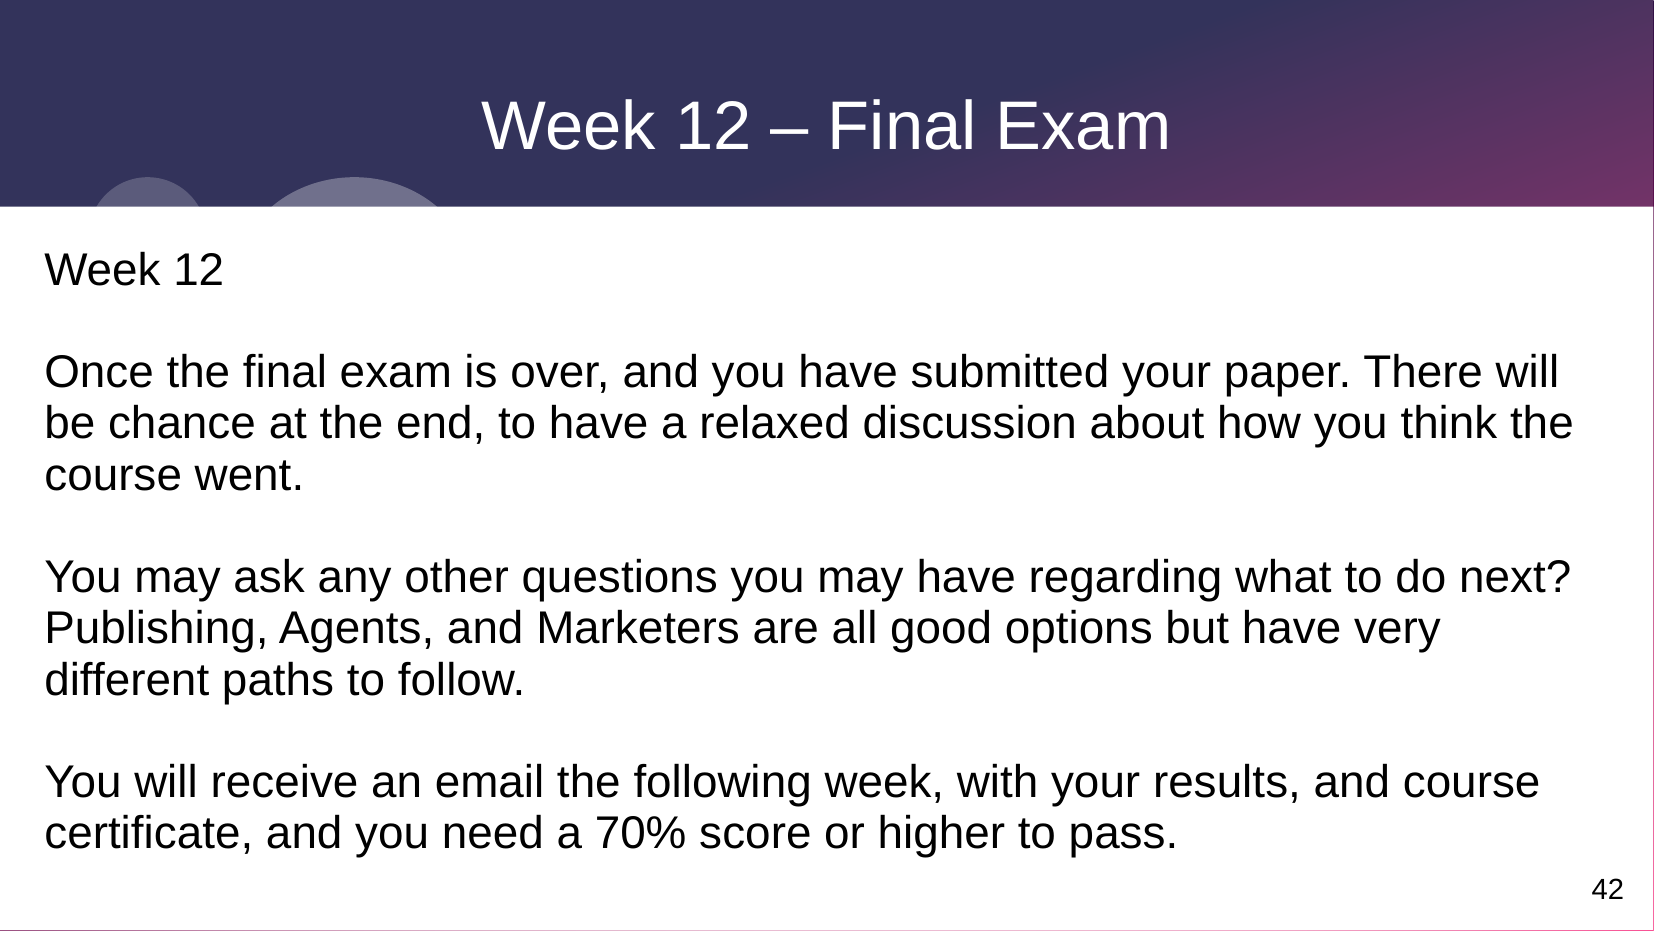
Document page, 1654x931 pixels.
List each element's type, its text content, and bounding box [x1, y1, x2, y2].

title Week 12 – Final Exam [29, 44, 1625, 207]
text_box Week 12 Once the final exam is over, and you have submitted your paper. There will be chance at the end, to have a relaxed discussion about how you think the course went. You may ask any other questions you may have regarding what to do next? Publishing, Agents, and Marketers are all good options but have very different paths to follow. You will receive an email the following week, with your results, and course certificate, and you need a 70% score or higher to pass. [29, 236, 1625, 916]
